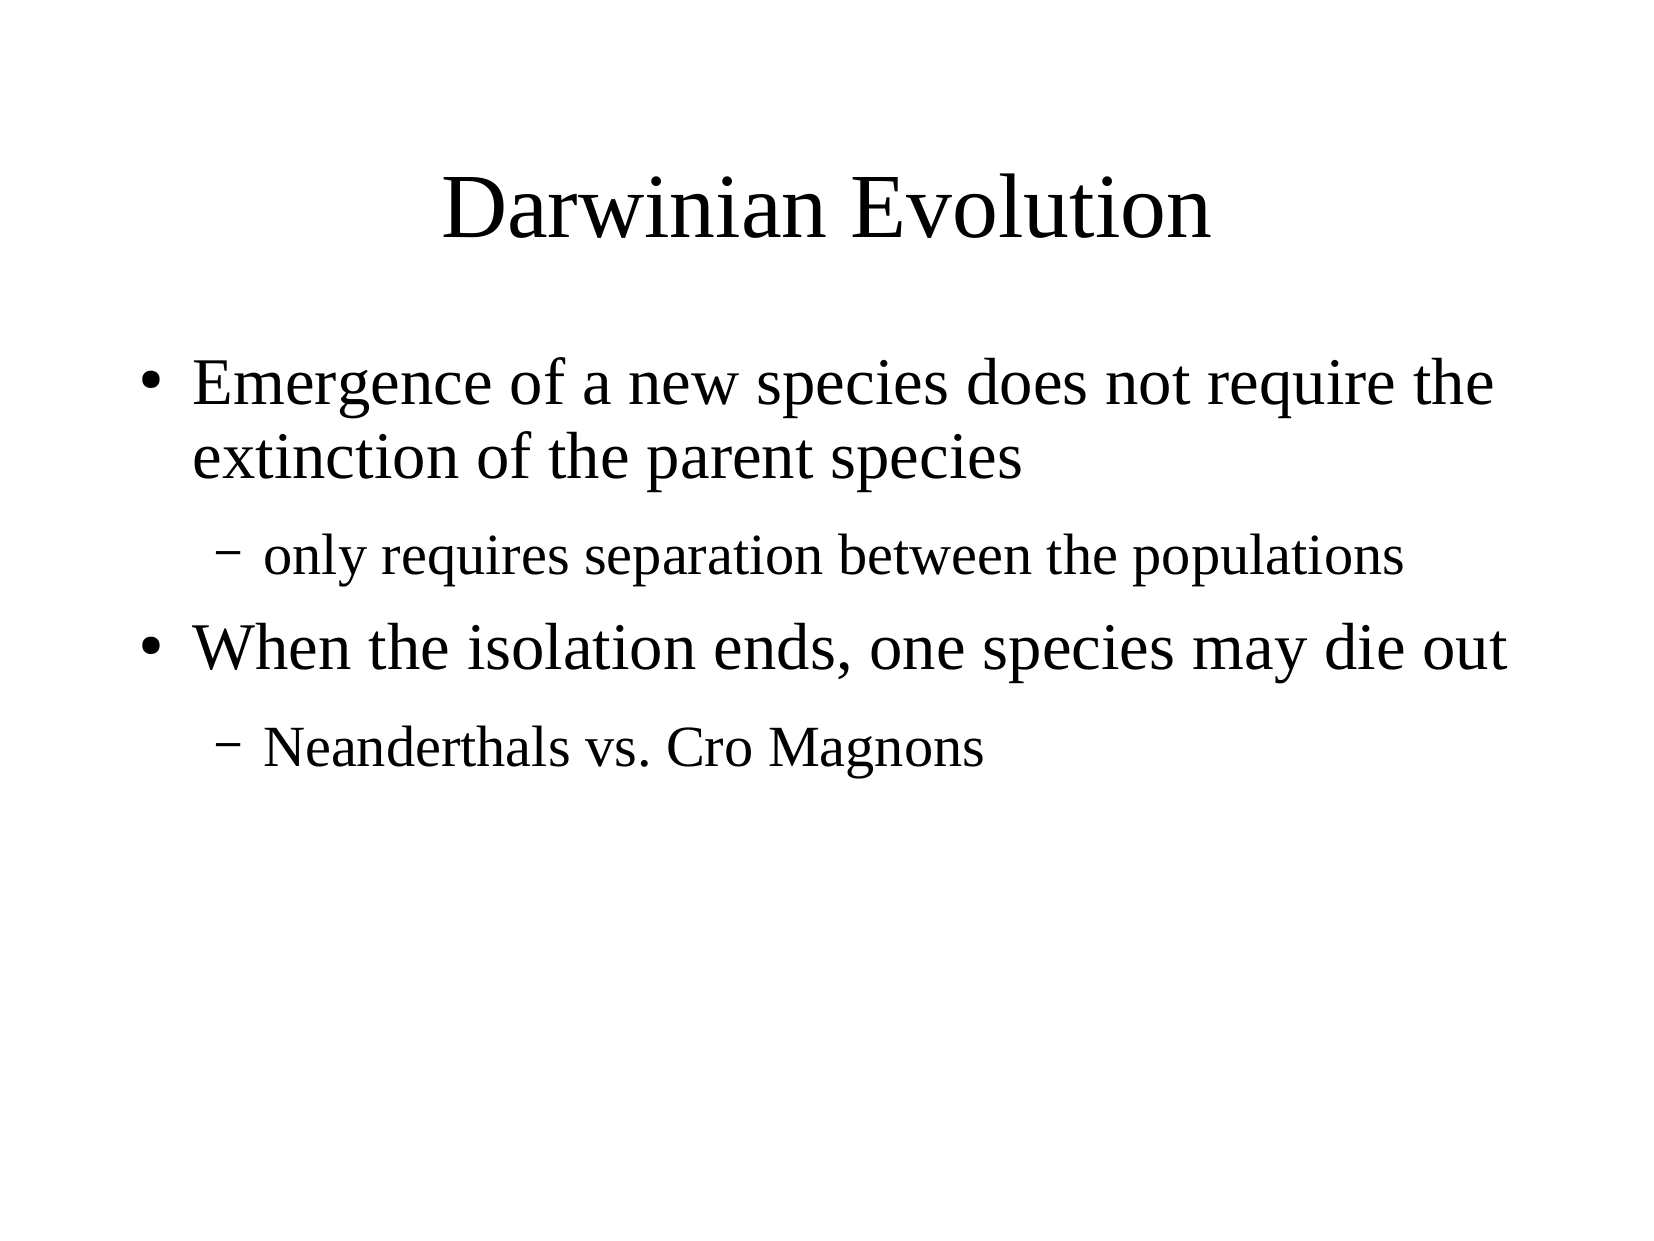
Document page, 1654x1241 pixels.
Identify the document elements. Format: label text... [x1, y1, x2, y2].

list Emergence of a new species does not require the extinction of the parent species only requires separation between the populations When the isolation ends, one species may die out Neanderthals vs. Cro Magnons [121, 344, 1534, 1127]
title Darwinian Evolution [121, 102, 1534, 311]
